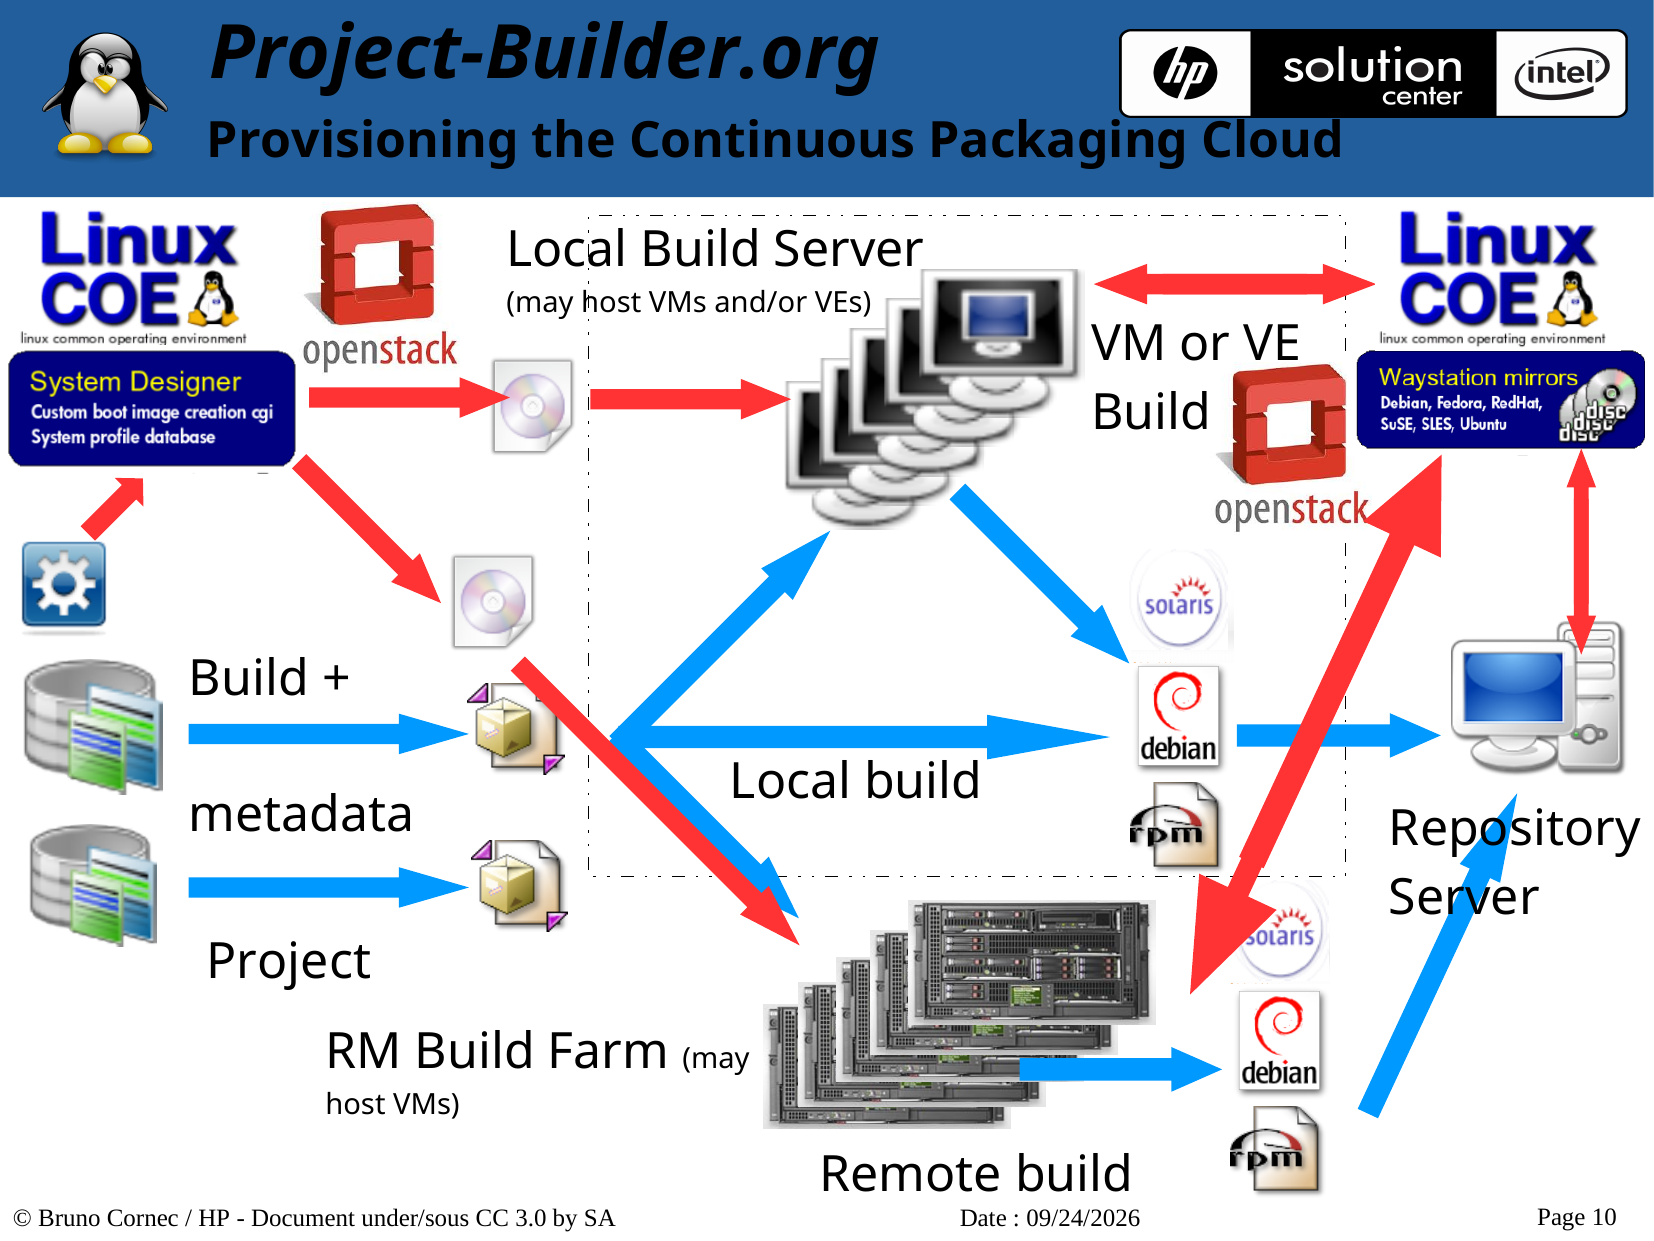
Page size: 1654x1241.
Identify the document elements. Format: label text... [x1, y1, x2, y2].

text_box [1019, 1047, 1223, 1092]
picture [42, 29, 168, 167]
picture [1230, 1106, 1326, 1198]
picture [14, 538, 115, 639]
picture [442, 551, 545, 653]
picture [763, 900, 1156, 1129]
picture [0, 202, 460, 474]
text_box VM or VE Build [1091, 307, 1375, 424]
text_box [510, 221, 1442, 995]
picture [783, 269, 1085, 530]
picture [482, 355, 584, 458]
picture [1130, 782, 1226, 874]
text_box [188, 713, 469, 755]
text_box [291, 454, 442, 604]
text_box [1357, 909, 1475, 1119]
text_box Remote build [819, 1137, 1192, 1214]
picture [491, 683, 565, 775]
picture [1217, 880, 1344, 1105]
picture [1116, 549, 1243, 781]
title Provisioning the Continuous Packaging Cloud [206, 59, 1625, 221]
picture [28, 824, 157, 947]
text_box Project [206, 924, 509, 1133]
text_box [80, 477, 144, 541]
picture [553, 683, 565, 695]
text_box [309, 377, 510, 418]
text_box [1566, 448, 1597, 655]
text_box Local build [729, 744, 1102, 821]
text_box Build + metadata [188, 641, 491, 849]
picture [471, 840, 568, 932]
picture [1210, 204, 1654, 535]
text_box RM Build Farm (may host VMs) [325, 1015, 751, 1127]
picture [1119, 29, 1628, 118]
text_box Repository Server [1388, 792, 1654, 909]
text_box [188, 867, 470, 908]
picture [22, 659, 163, 795]
picture [1450, 606, 1628, 784]
text_box Local Build Server (may host VMs and/or VEs) [506, 212, 963, 325]
